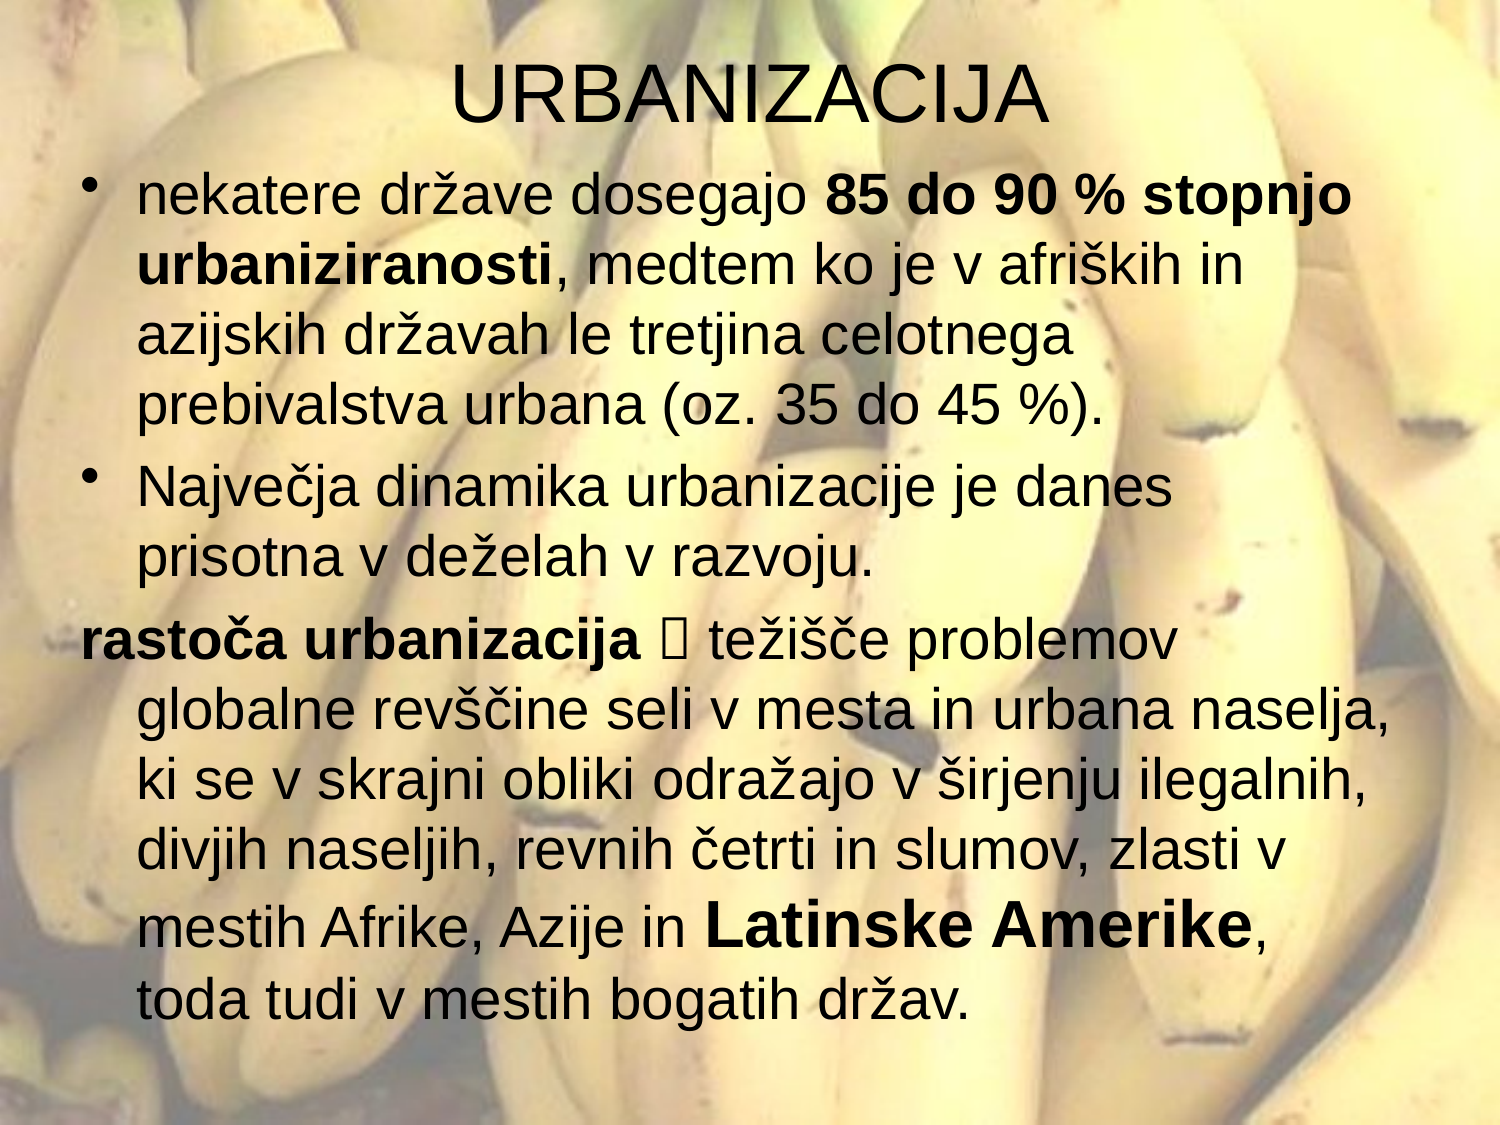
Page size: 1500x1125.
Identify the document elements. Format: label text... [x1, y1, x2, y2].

picture [0, 0, 1500, 1125]
title URBANIZACIJA [75, 45, 1425, 233]
list nekatere države dosegajo 85 do 90 % stopnjo urbaniziranosti, medtem ko je v afriških in azijskih državah le tretjina celotnega prebivalstva urbana (oz. 35 do 45 %). Največja dinamika urbanizacije je danes prisotna v deželah v razvoju. rastoča urbanizacija  težišče problemov globalne revščine seli v mesta in urbana naselja, ki se v skrajni obliki odražajo v širjenju ilegalnih, divjih naseljih, revnih četrti in slumov, zlasti v mestih Afrike, Azije in Latinske Amerike, toda tudi v mestih bogatih držav. [64, 148, 1413, 1088]
